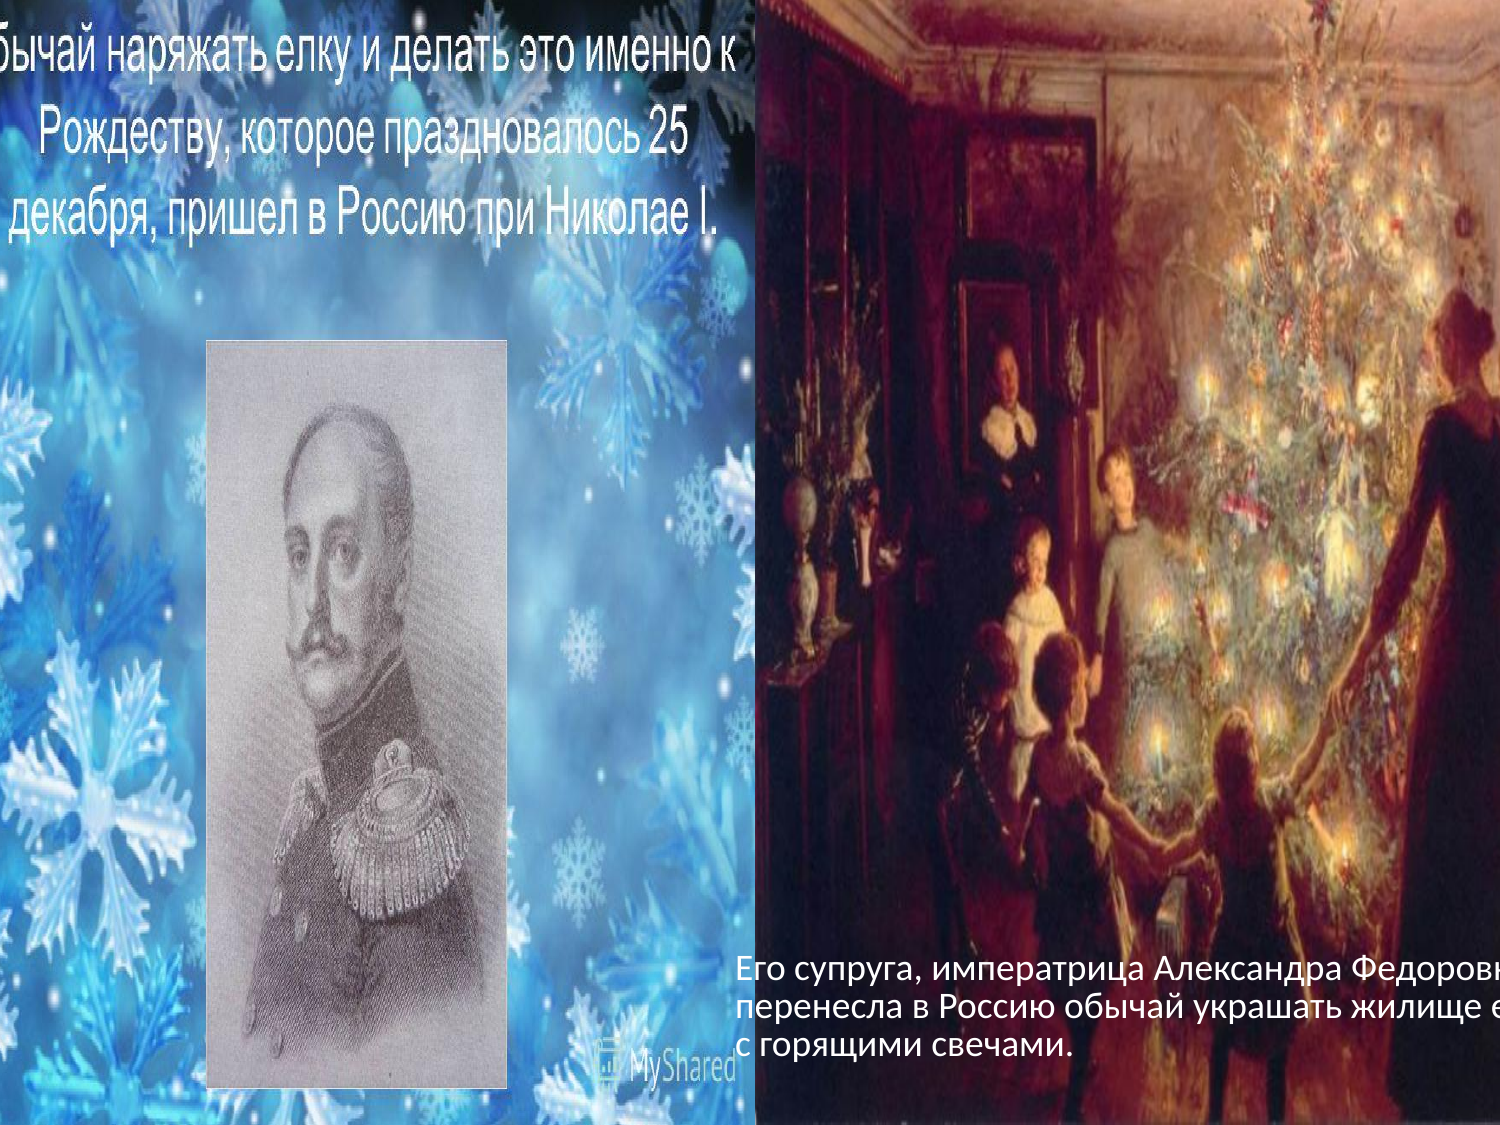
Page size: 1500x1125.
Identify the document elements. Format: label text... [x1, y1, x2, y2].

picture [0, 0, 1500, 1125]
text_box Его супруга, императрица Александра Федоровна, перенесла в Россию обычай украшать жилище елочкой с горящими свечами. [720, 944, 1500, 1111]
